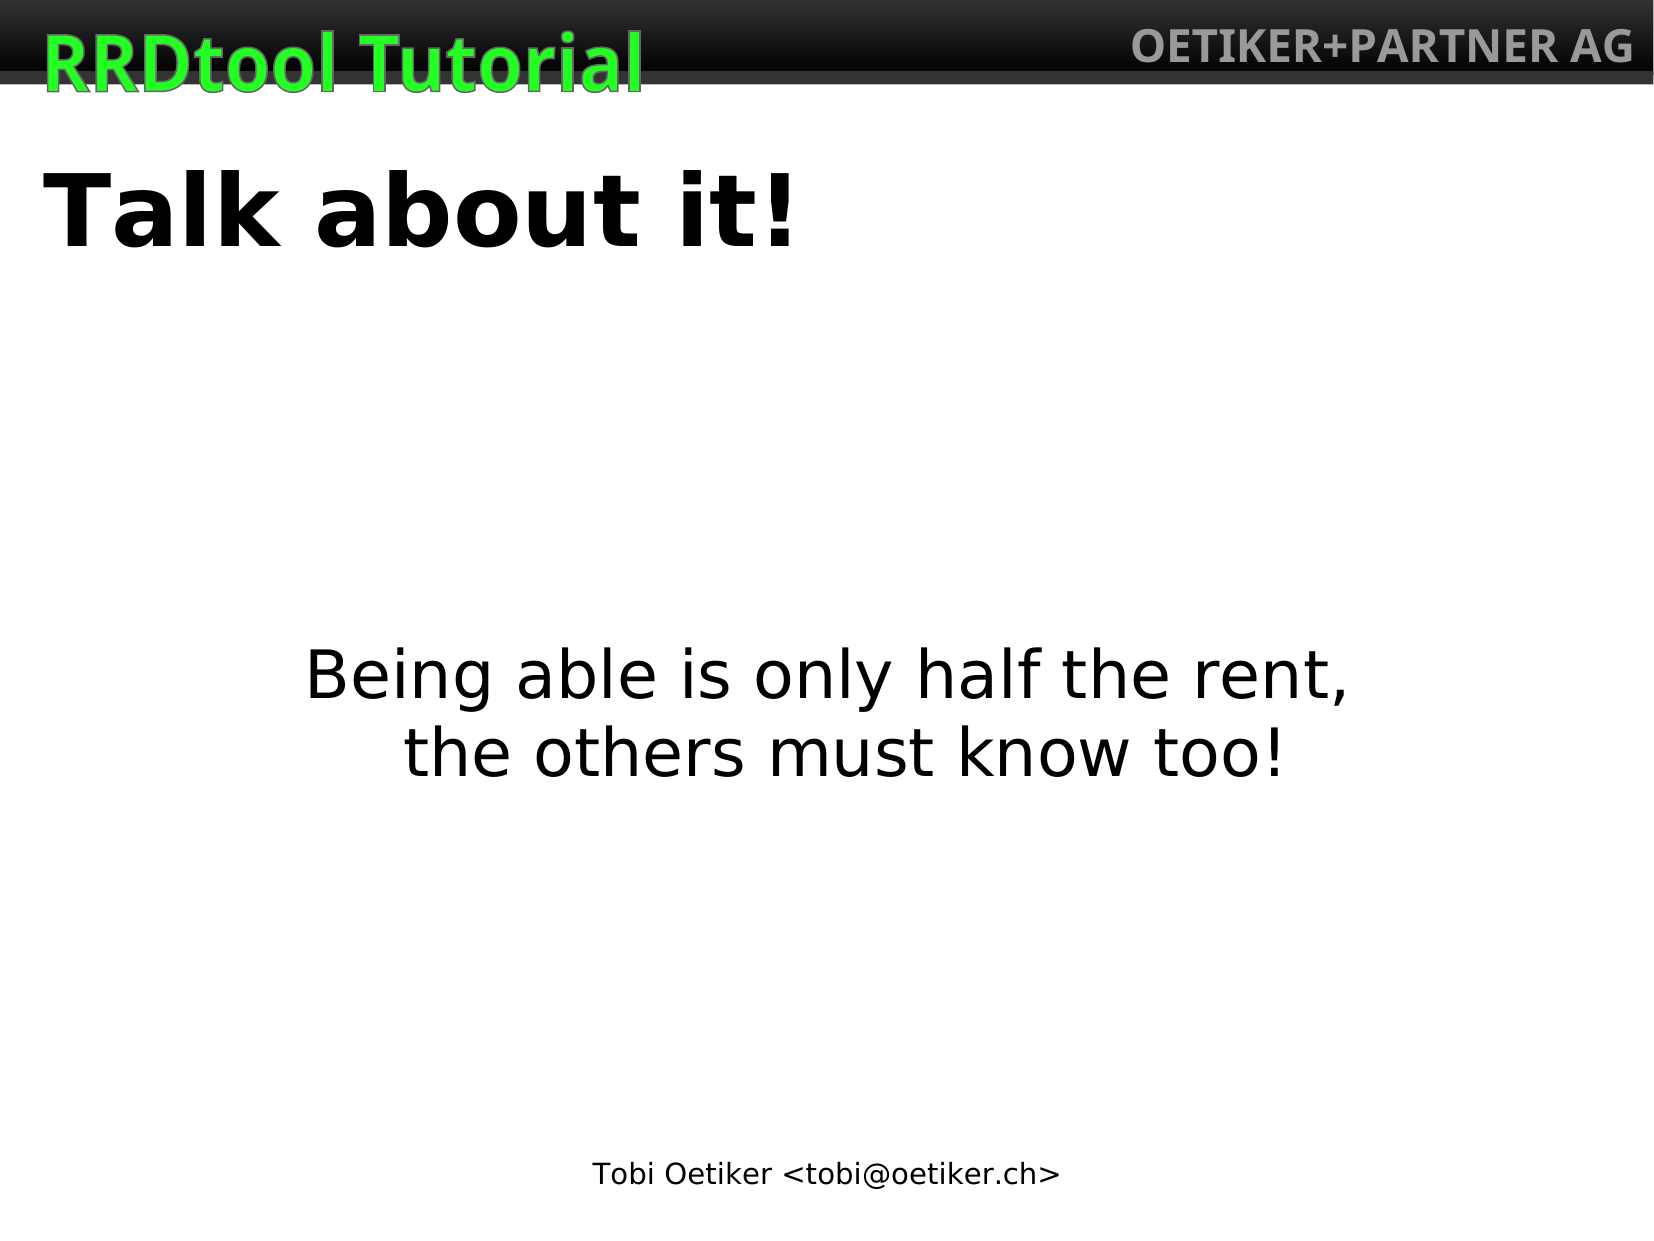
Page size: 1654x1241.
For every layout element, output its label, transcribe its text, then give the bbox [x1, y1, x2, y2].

subtitle Being able is only half the rent, the others must know too! [50, 329, 1571, 1099]
title Talk about it! [43, 137, 1582, 287]
